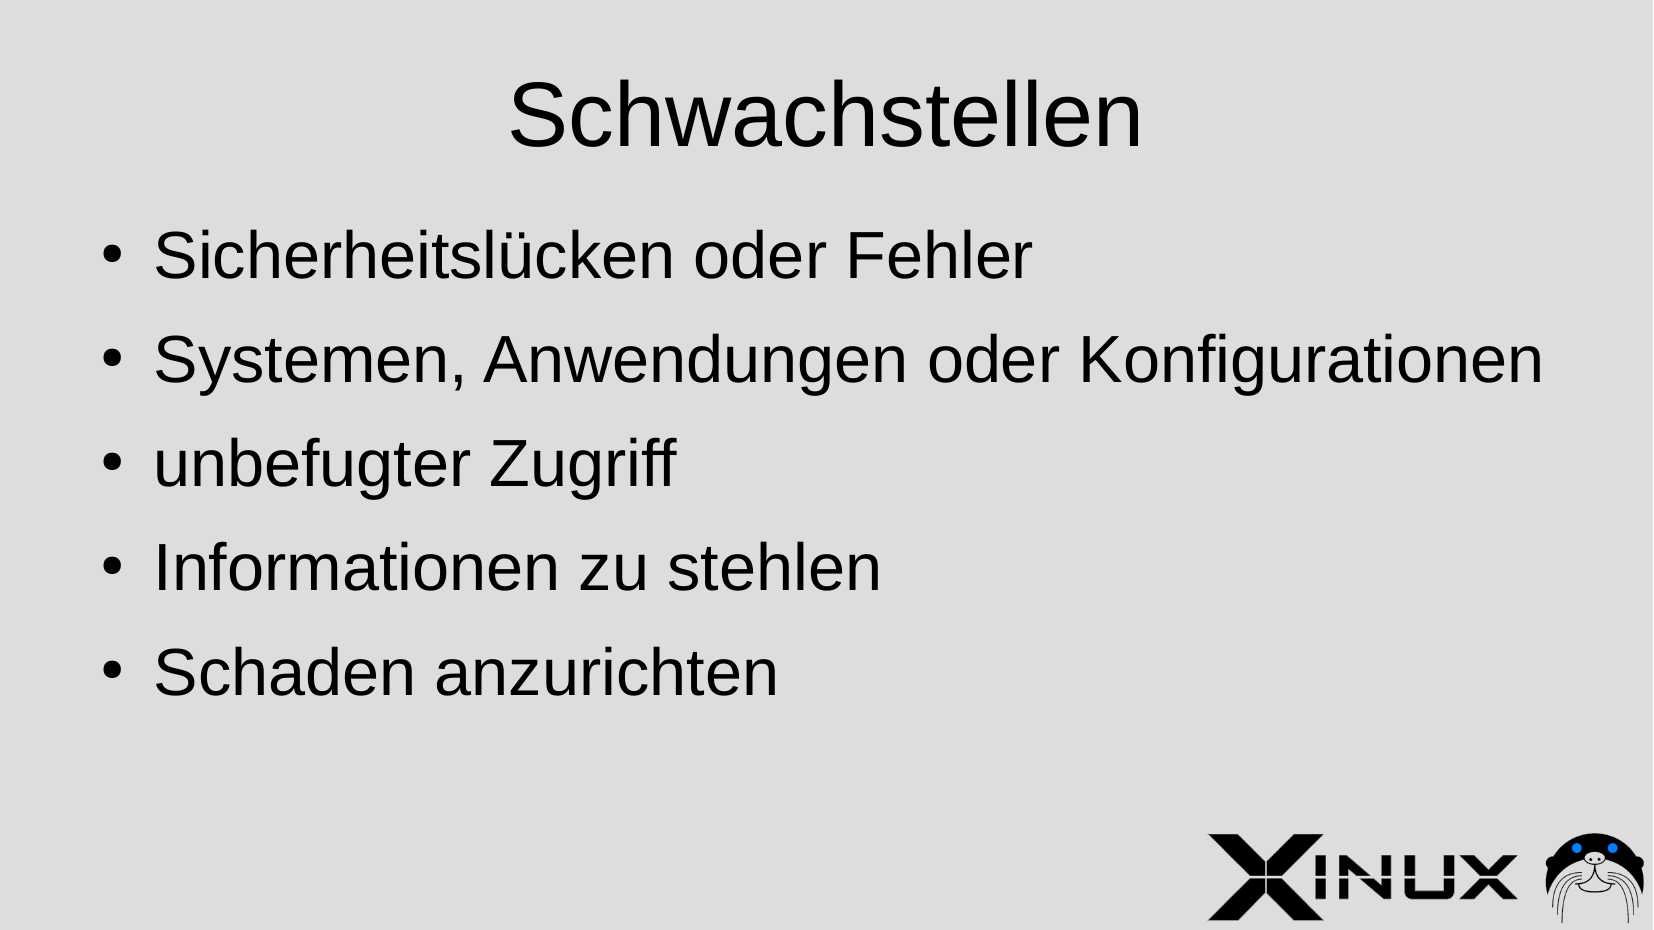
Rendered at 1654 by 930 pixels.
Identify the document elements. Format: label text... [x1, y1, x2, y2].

picture [1200, 824, 1650, 930]
list Sicherheitslücken oder Fehler Systemen, Anwendungen oder Konfigurationen unbefugter Zugriff Informationen zu stehlen Schaden anzurichten [82, 217, 1571, 757]
title Schwachstellen [82, 37, 1571, 193]
